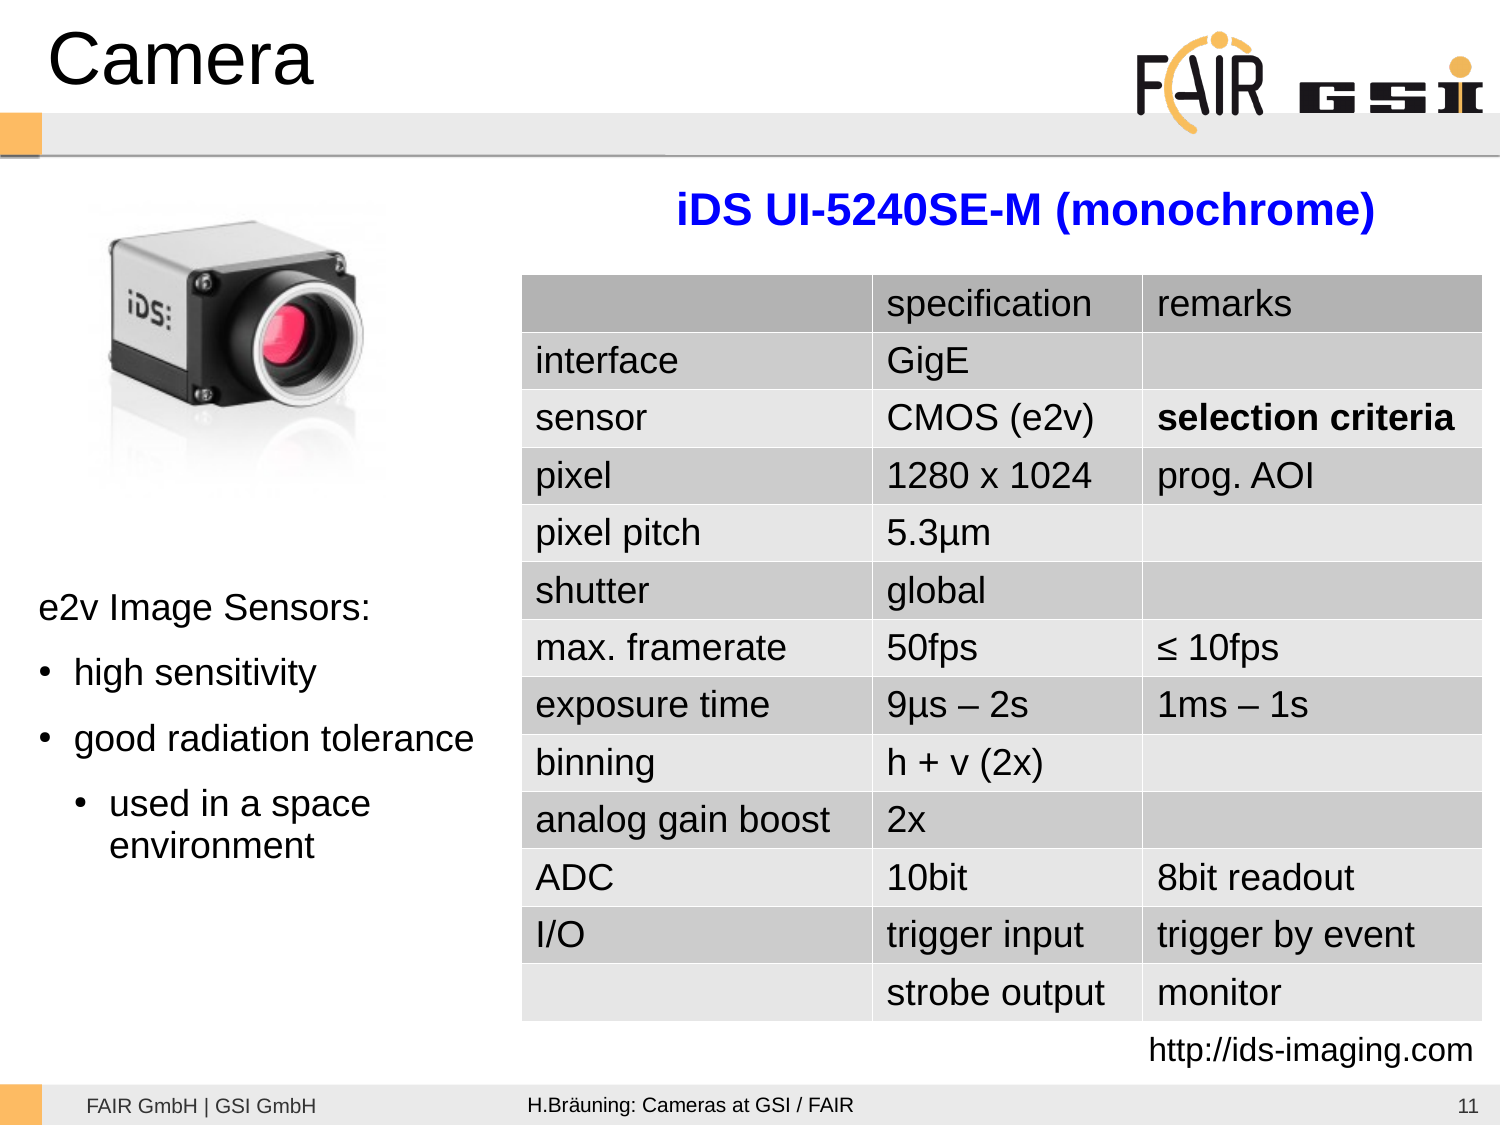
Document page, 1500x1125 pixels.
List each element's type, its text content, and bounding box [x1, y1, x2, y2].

table_cell CMOS (e2v) [873, 390, 1142, 447]
table_cell shutter [522, 562, 872, 619]
table_cell [1143, 792, 1482, 848]
table_cell ADC [522, 849, 872, 906]
table_cell selection criteria [1143, 390, 1482, 447]
table_header remarks [1143, 275, 1482, 332]
table_cell prog. AOI [1143, 448, 1482, 504]
table_cell ≤ 10fps [1143, 620, 1482, 676]
text_box http://ids-imaging.com [1133, 1023, 1495, 1081]
table_cell 1ms – 1s [1143, 677, 1482, 734]
table_cell [1143, 333, 1482, 389]
table_cell GigE [873, 333, 1142, 389]
table_cell trigger input [873, 907, 1142, 963]
table_header [522, 275, 872, 332]
table_cell trigger by event [1143, 907, 1482, 963]
picture [1136, 29, 1264, 136]
table_cell max. framerate [522, 620, 872, 676]
table_cell [1143, 505, 1482, 561]
table_cell 1280 x 1024 [873, 448, 1142, 504]
table_cell global [873, 562, 1142, 619]
picture [1298, 54, 1484, 113]
table_cell [522, 964, 872, 1021]
table_cell [1143, 562, 1482, 619]
table_cell monitor [1143, 964, 1482, 1021]
table_header specification [873, 275, 1142, 332]
table_cell I/O [522, 907, 872, 963]
table_cell analog gain boost [522, 792, 872, 848]
table_cell pixel pitch [522, 505, 872, 561]
table_cell [1143, 735, 1482, 791]
table_cell exposure time [522, 677, 872, 734]
table_cell 50fps [873, 620, 1142, 676]
table_cell sensor [522, 390, 872, 447]
text_box e2v Image Sensors: high sensitivity good radiation tolerance used in a space environment [23, 578, 490, 873]
picture [88, 200, 386, 498]
table_cell strobe output [873, 964, 1142, 1021]
table_cell 5.3µm [873, 505, 1142, 561]
text_box iDS UI-5240SE-M (monochrome) [661, 176, 1392, 243]
table_cell 2x [873, 792, 1142, 848]
table_cell 10bit [873, 849, 1142, 906]
table_cell 9µs – 2s [873, 677, 1142, 734]
table_cell binning [522, 735, 872, 791]
title Camera [47, 0, 1117, 119]
table_cell h + v (2x) [873, 735, 1142, 791]
table_cell pixel [522, 448, 872, 504]
table_cell 8bit readout [1143, 849, 1482, 906]
table_cell interface [522, 333, 872, 389]
